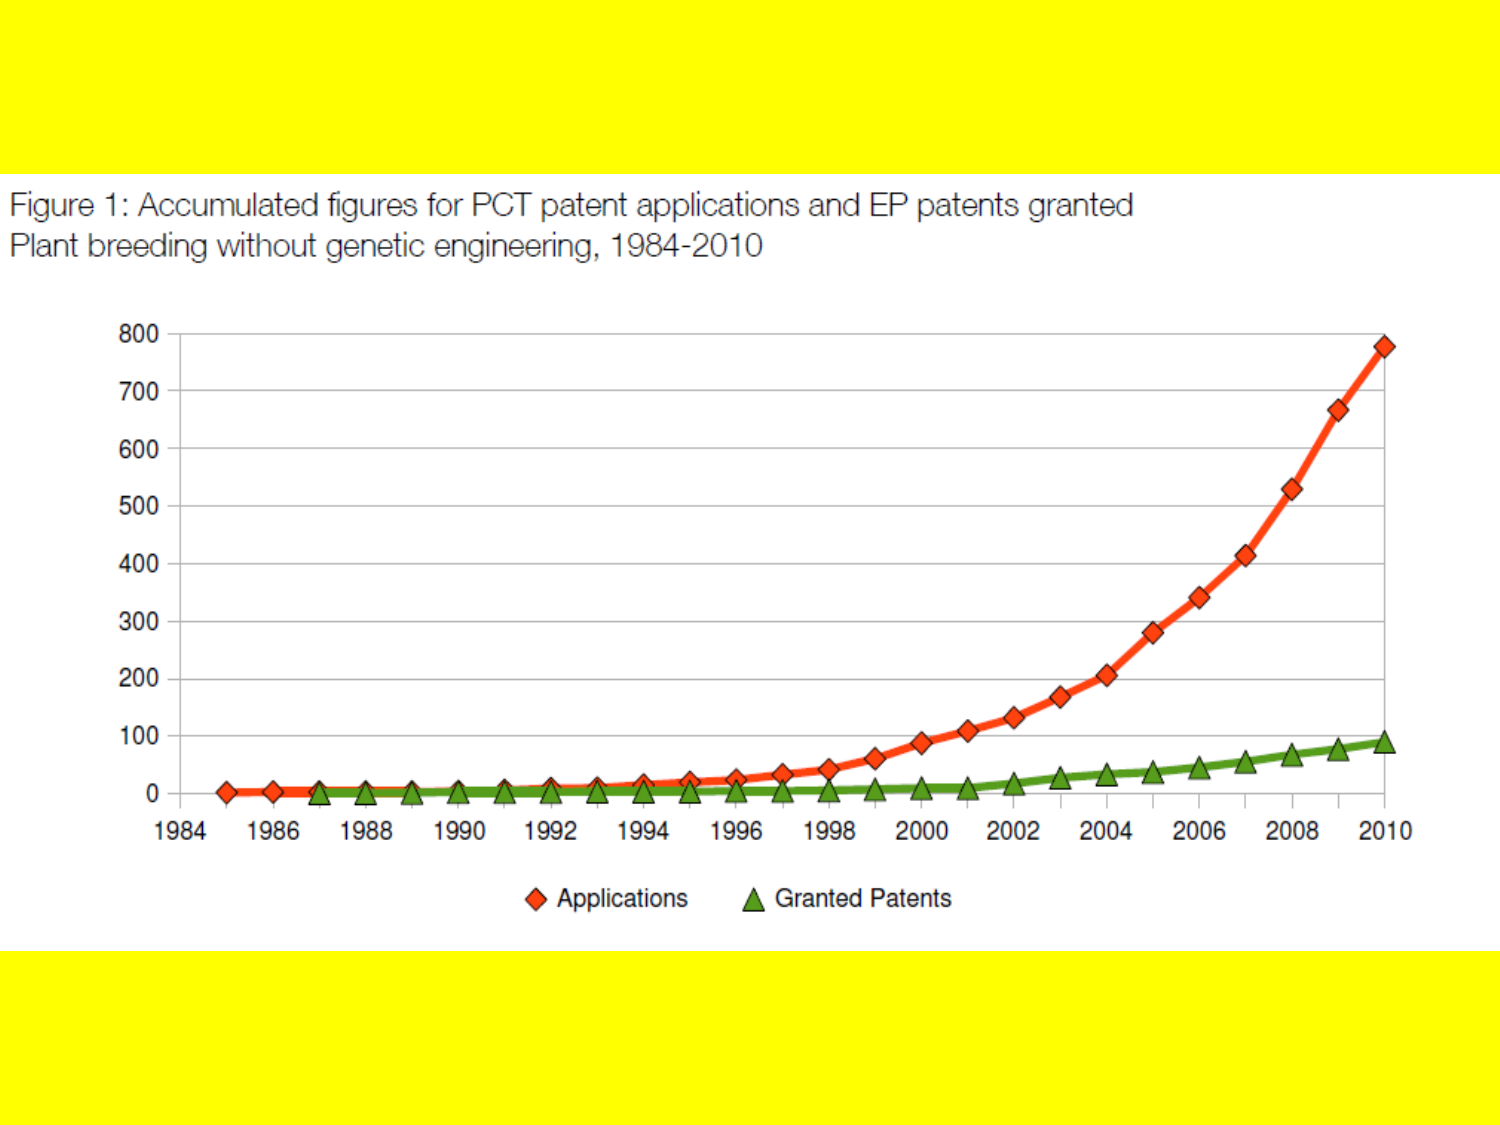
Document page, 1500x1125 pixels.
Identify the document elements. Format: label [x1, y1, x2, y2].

picture [0, 174, 1500, 951]
